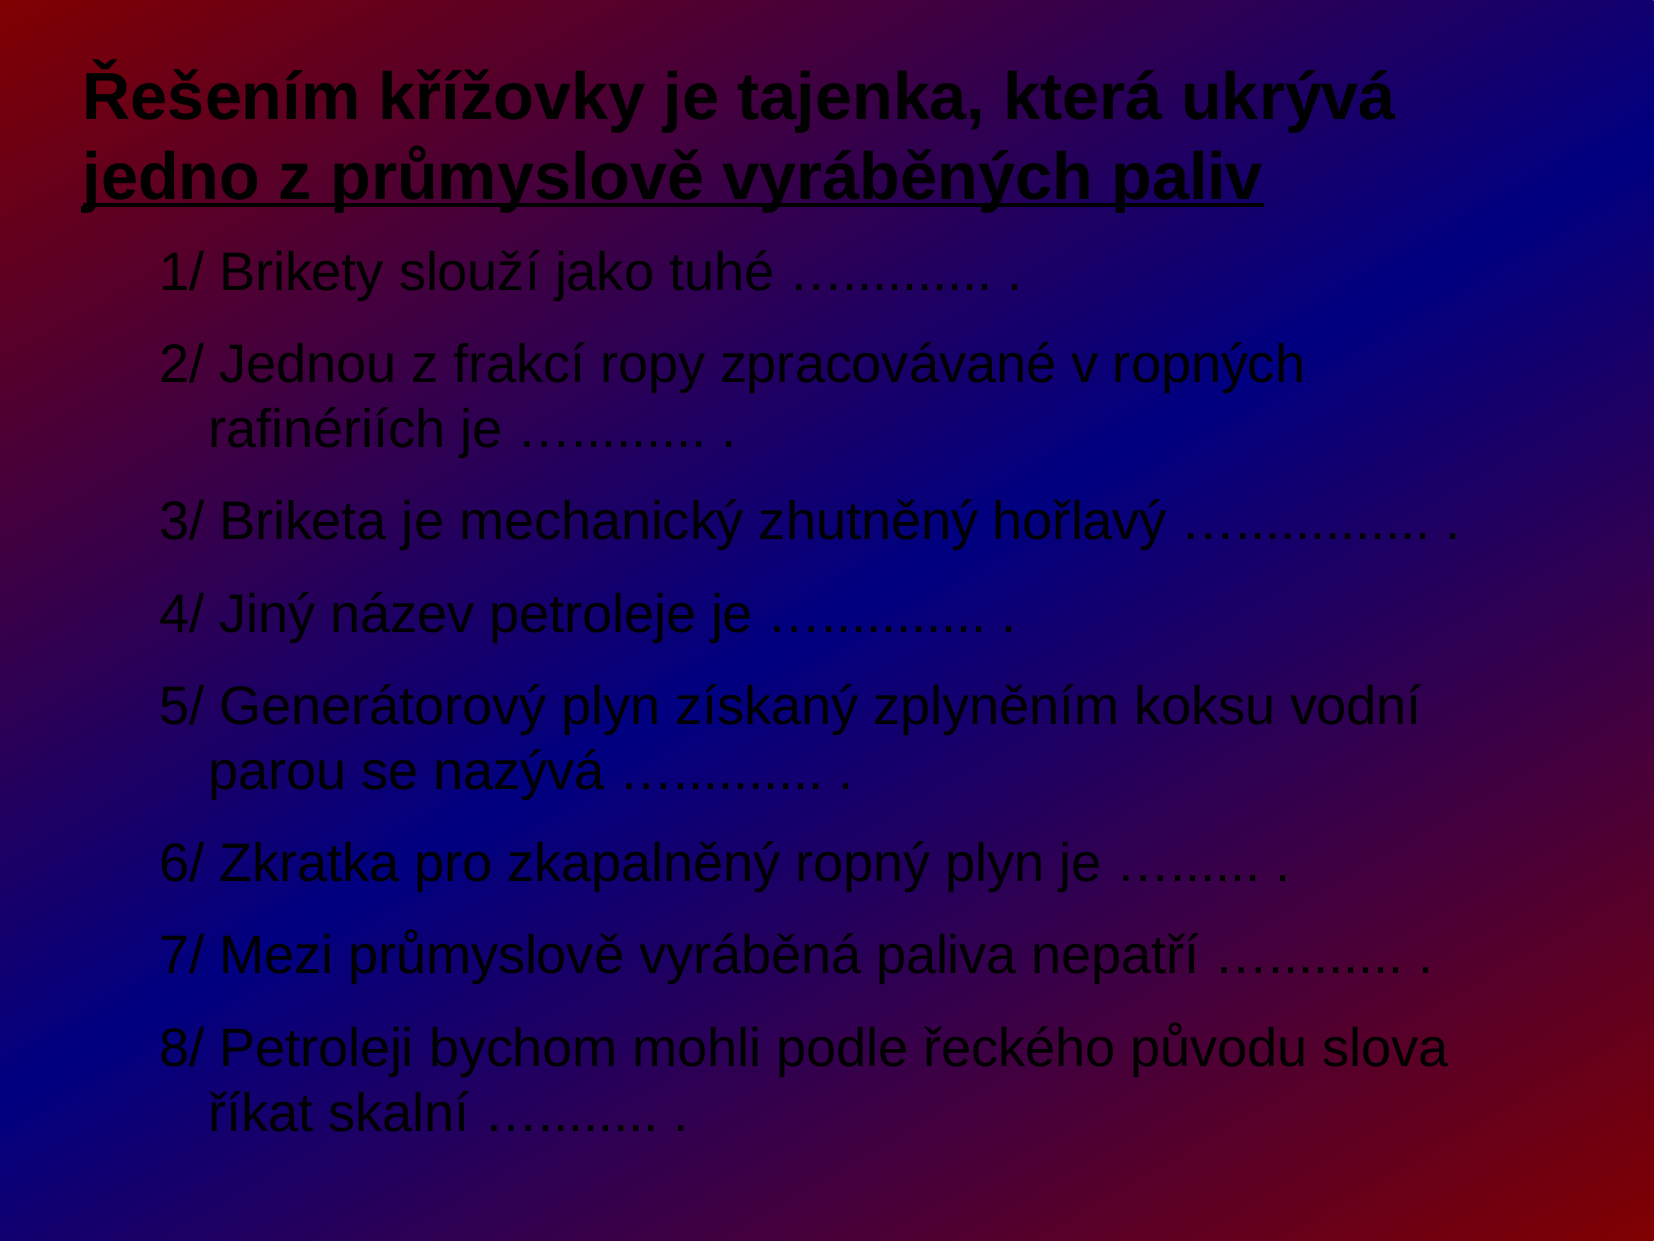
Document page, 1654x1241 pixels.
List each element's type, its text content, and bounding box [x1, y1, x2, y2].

list 1/ Brikety slouží jako tuhé ….......... . 2/ Jednou z frakcí ropy zpracovávané v ropných rafinériích je …......... . 3/ Briketa je mechanický zhutněný hořlavý …............. . 4/ Jiný název petroleje je …........... . 5/ Generátorový plyn získaný zplyněním koksu vodní parou se nazývá ….......... . 6/ Zkratka pro zkapalněný ropný plyn je …...... . 7/ Mezi průmyslově vyráběná paliva nepatří …......... . 8/ Petroleji bychom mohli podle řeckého původu slova říkat skalní …........ . [76, 236, 1565, 1156]
title Řešením křížovky je tajenka, která ukrývá jedno z průmyslově vyráběných paliv [82, 29, 1571, 237]
